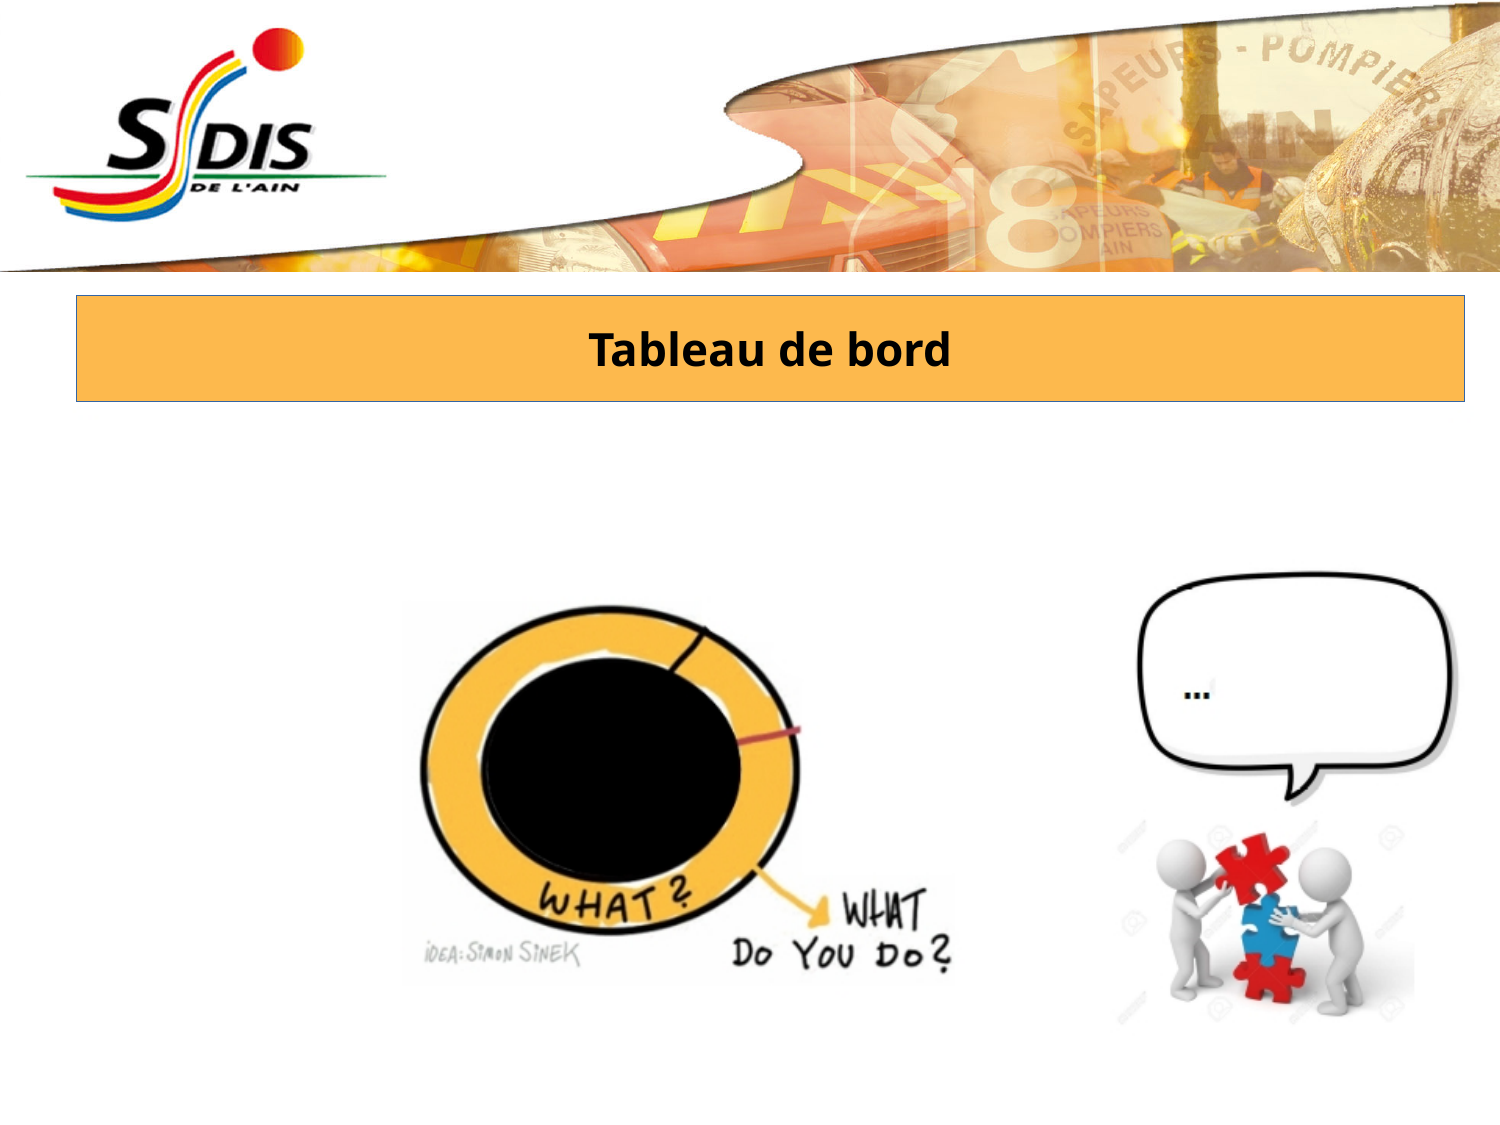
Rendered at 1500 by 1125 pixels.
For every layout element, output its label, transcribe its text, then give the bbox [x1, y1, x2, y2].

picture [0, 406, 1500, 1123]
picture [0, 0, 1500, 272]
text_box Tableau de bord [76, 295, 1465, 402]
